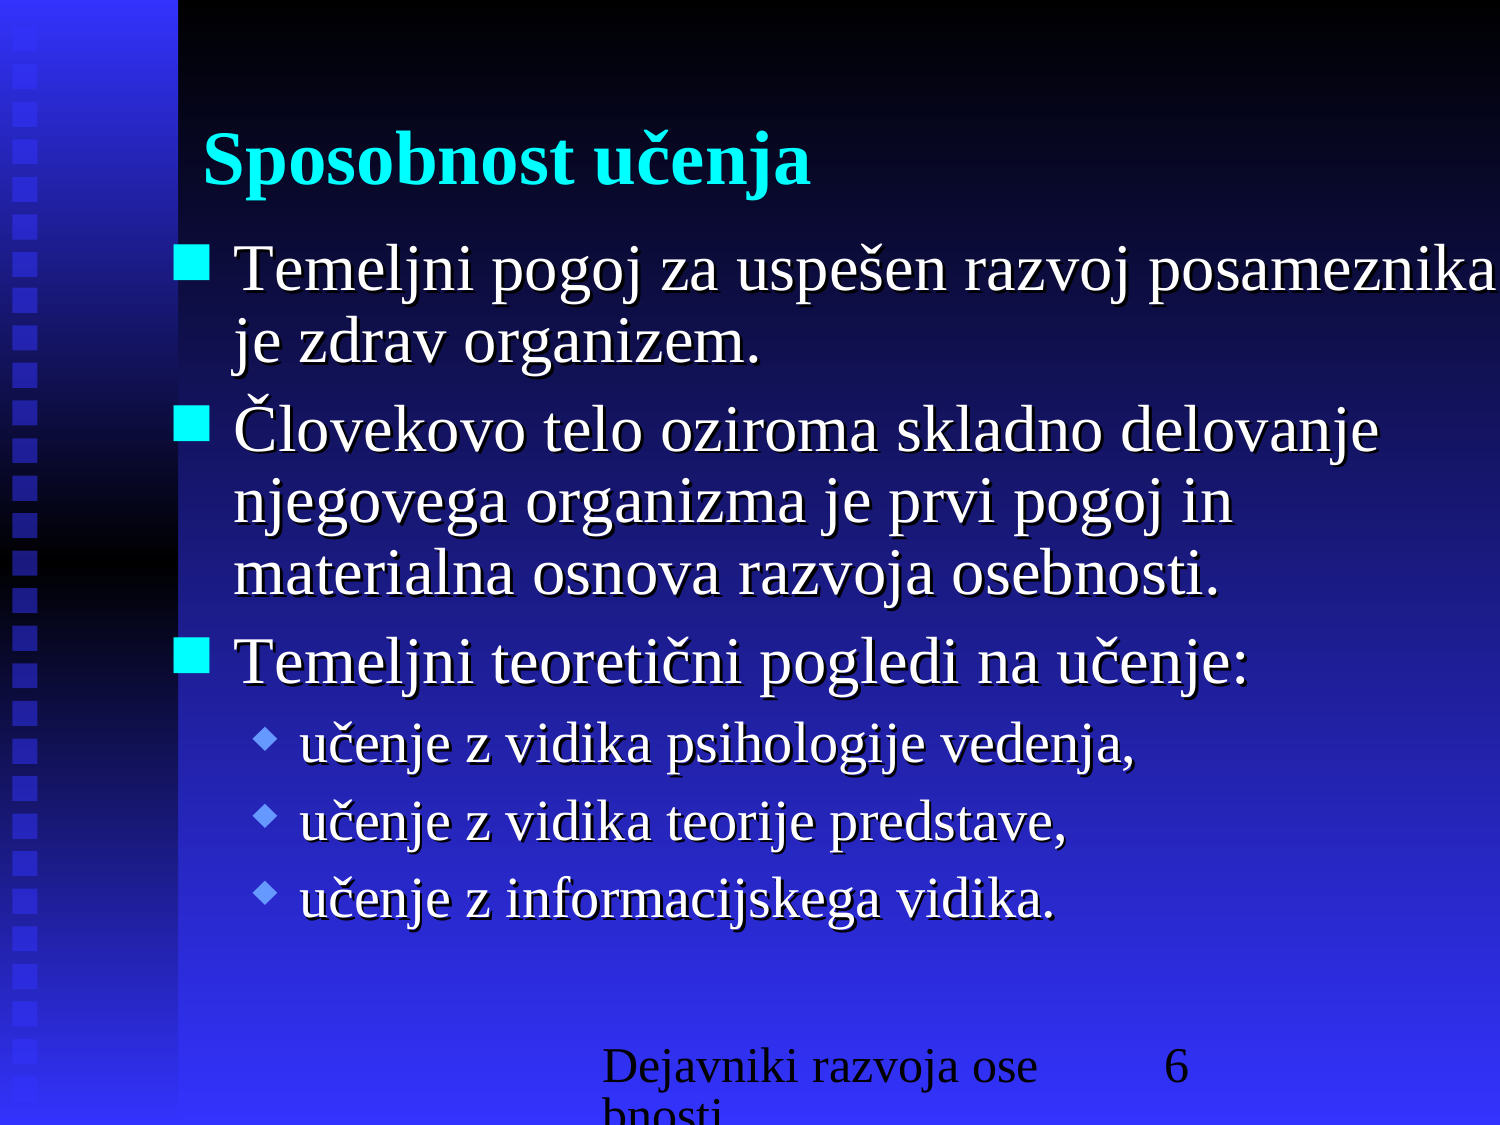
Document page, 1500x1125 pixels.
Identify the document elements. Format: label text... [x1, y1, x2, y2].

title Sposobnost učenja [187, 99, 1401, 224]
list Temeljni pogoj za uspešen razvoj posameznika je zdrav organizem. Človekovo telo oziroma skladno delovanje njegovega organizma je prvi pogoj in materialna osnova razvoja osebnosti. Temeljni teoretični pogledi na učenje: učenje z vidika psihologije vedenja, učenje z vidika teorije predstave, učenje z informacijskega vidika. [162, 224, 1500, 976]
